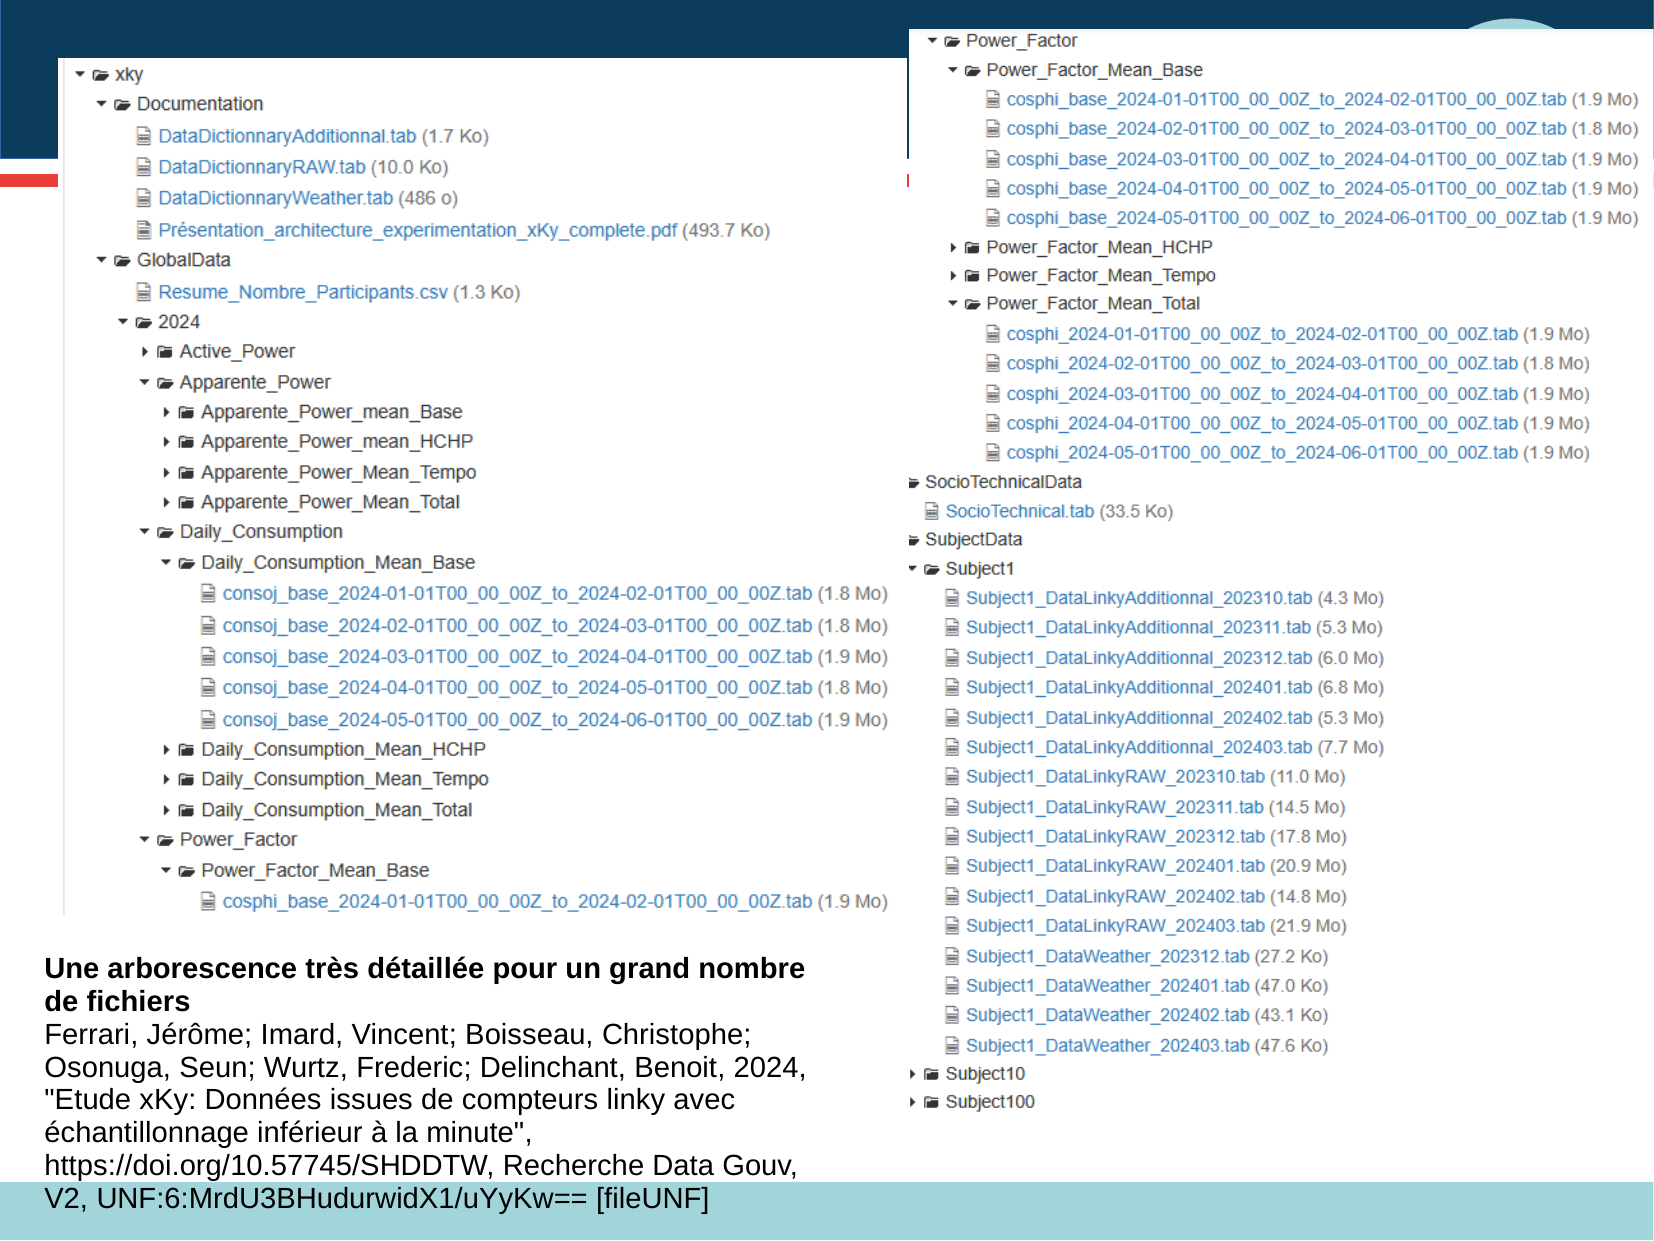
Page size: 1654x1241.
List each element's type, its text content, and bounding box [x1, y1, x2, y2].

picture [58, 58, 907, 916]
text_box Une arborescence très détaillée pour un grand nombre de fichiers Ferrari, Jérôme; Imard, Vincent; Boisseau, Christophe; Osonuga, Seun; Wurtz, Frederic; Delinchant, Benoit, 2024, "Etude xKy: Données issues de compteurs linky avec échantillonnage inférieur à la minute", https://doi.org/10.57745/SHDDTW, Recherche Data Gouv, V2, UNF:6:MrdU3BHudurwidX1/uYyKw== [fileUNF] [29, 944, 857, 1238]
picture [909, 29, 1654, 1123]
